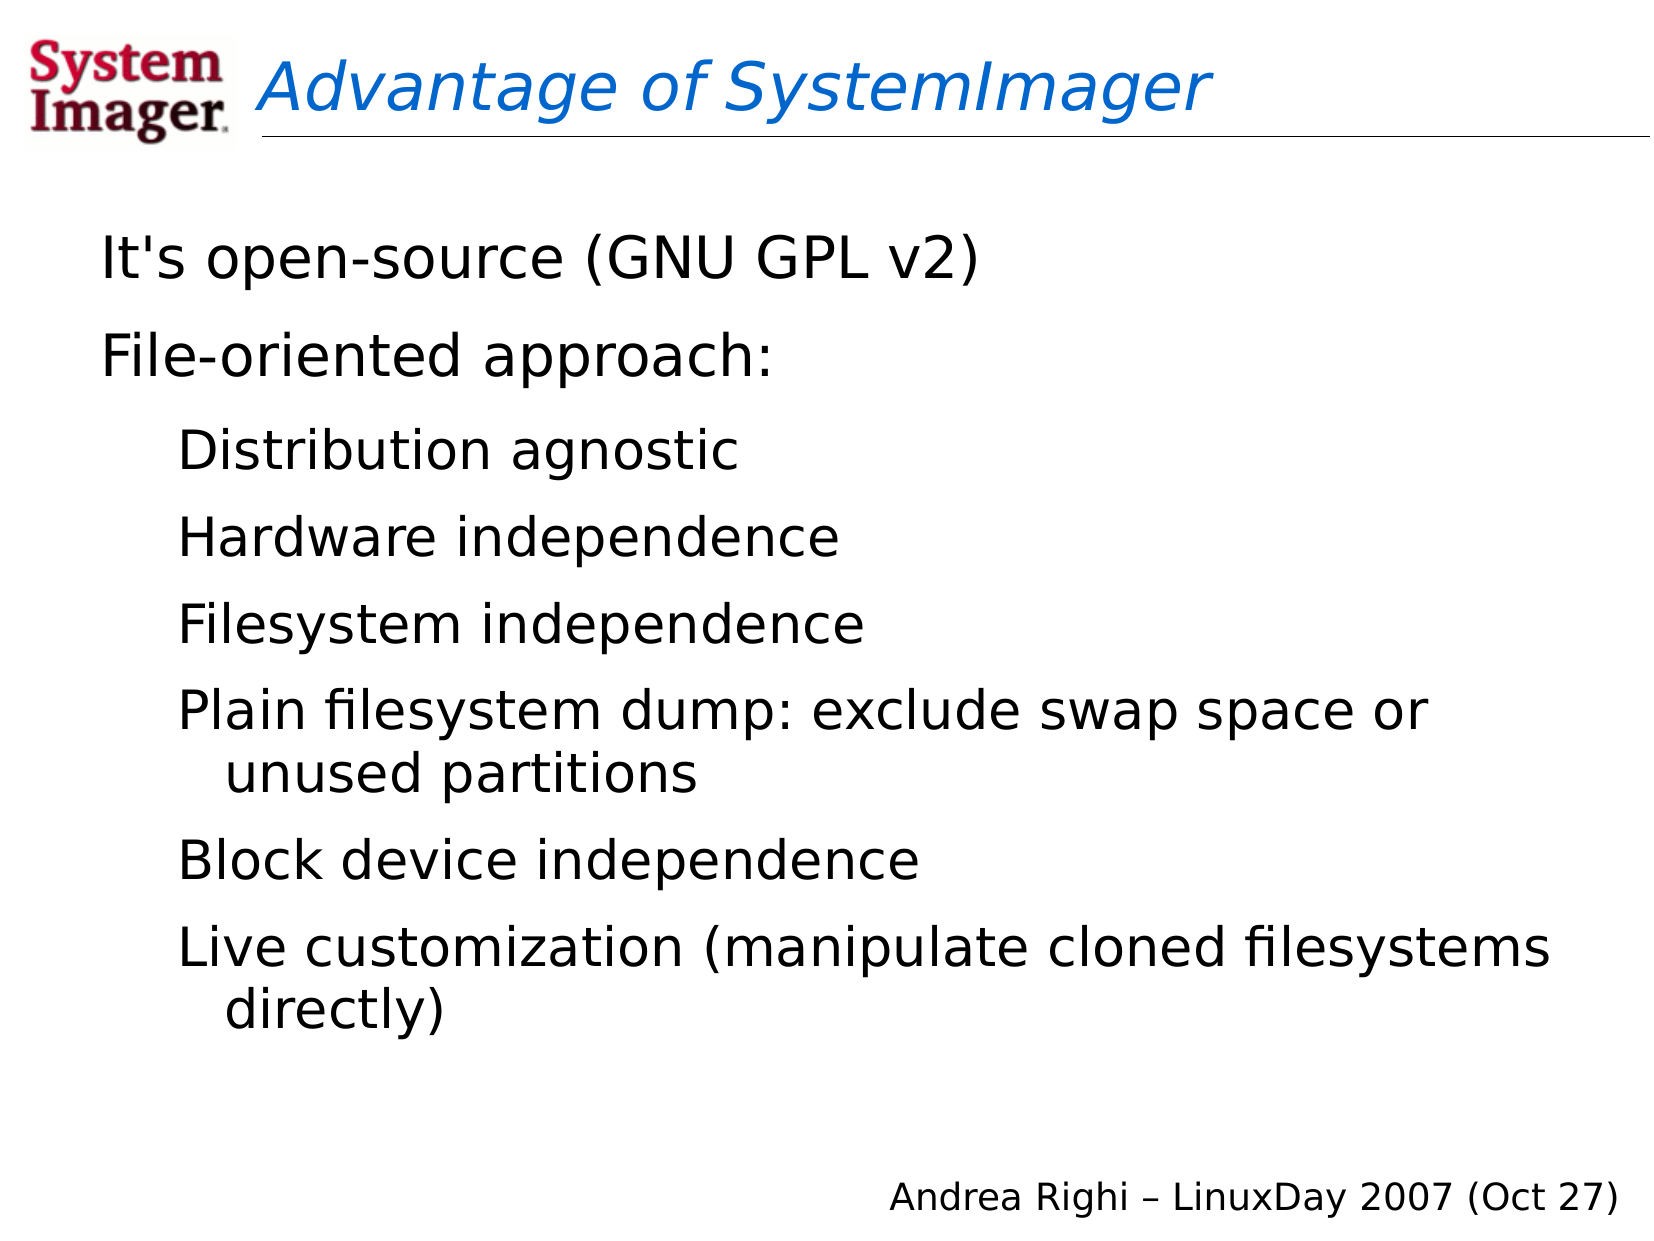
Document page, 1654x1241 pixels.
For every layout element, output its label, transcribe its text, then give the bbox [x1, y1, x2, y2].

list It's open-source (GNU GPL v2) File-oriented approach: Distribution agnostic Hardware independence Filesystem independence Plain filesystem dump: exclude swap space or unused partitions Block device independence Live customization (manipulate cloned filesystems directly) [82, 225, 1571, 1095]
title Advantage of SystemImager [258, 47, 1529, 126]
picture [25, 34, 237, 151]
